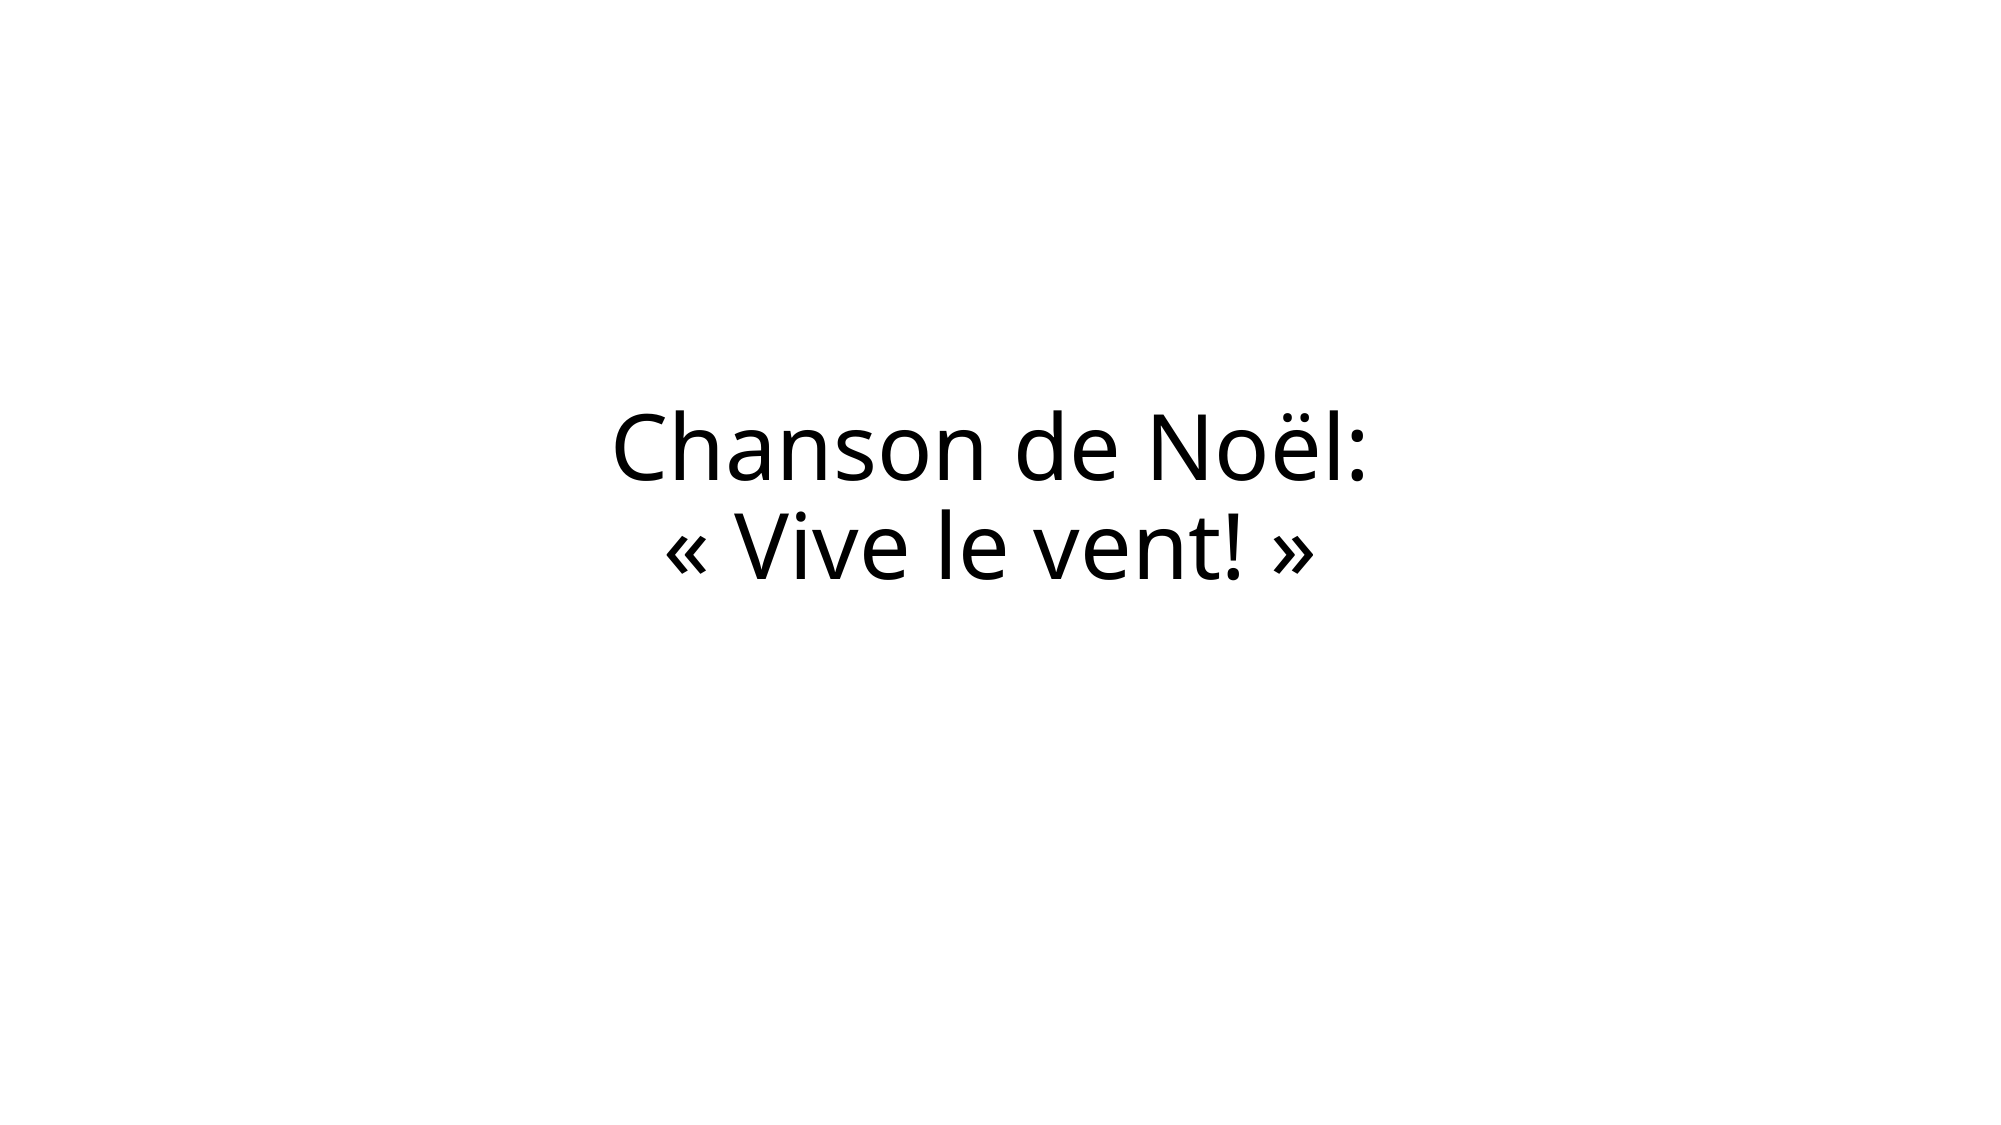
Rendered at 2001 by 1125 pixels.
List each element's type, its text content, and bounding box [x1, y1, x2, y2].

title Chanson de Noël: « Vive le vent! » [128, 391, 1854, 610]
